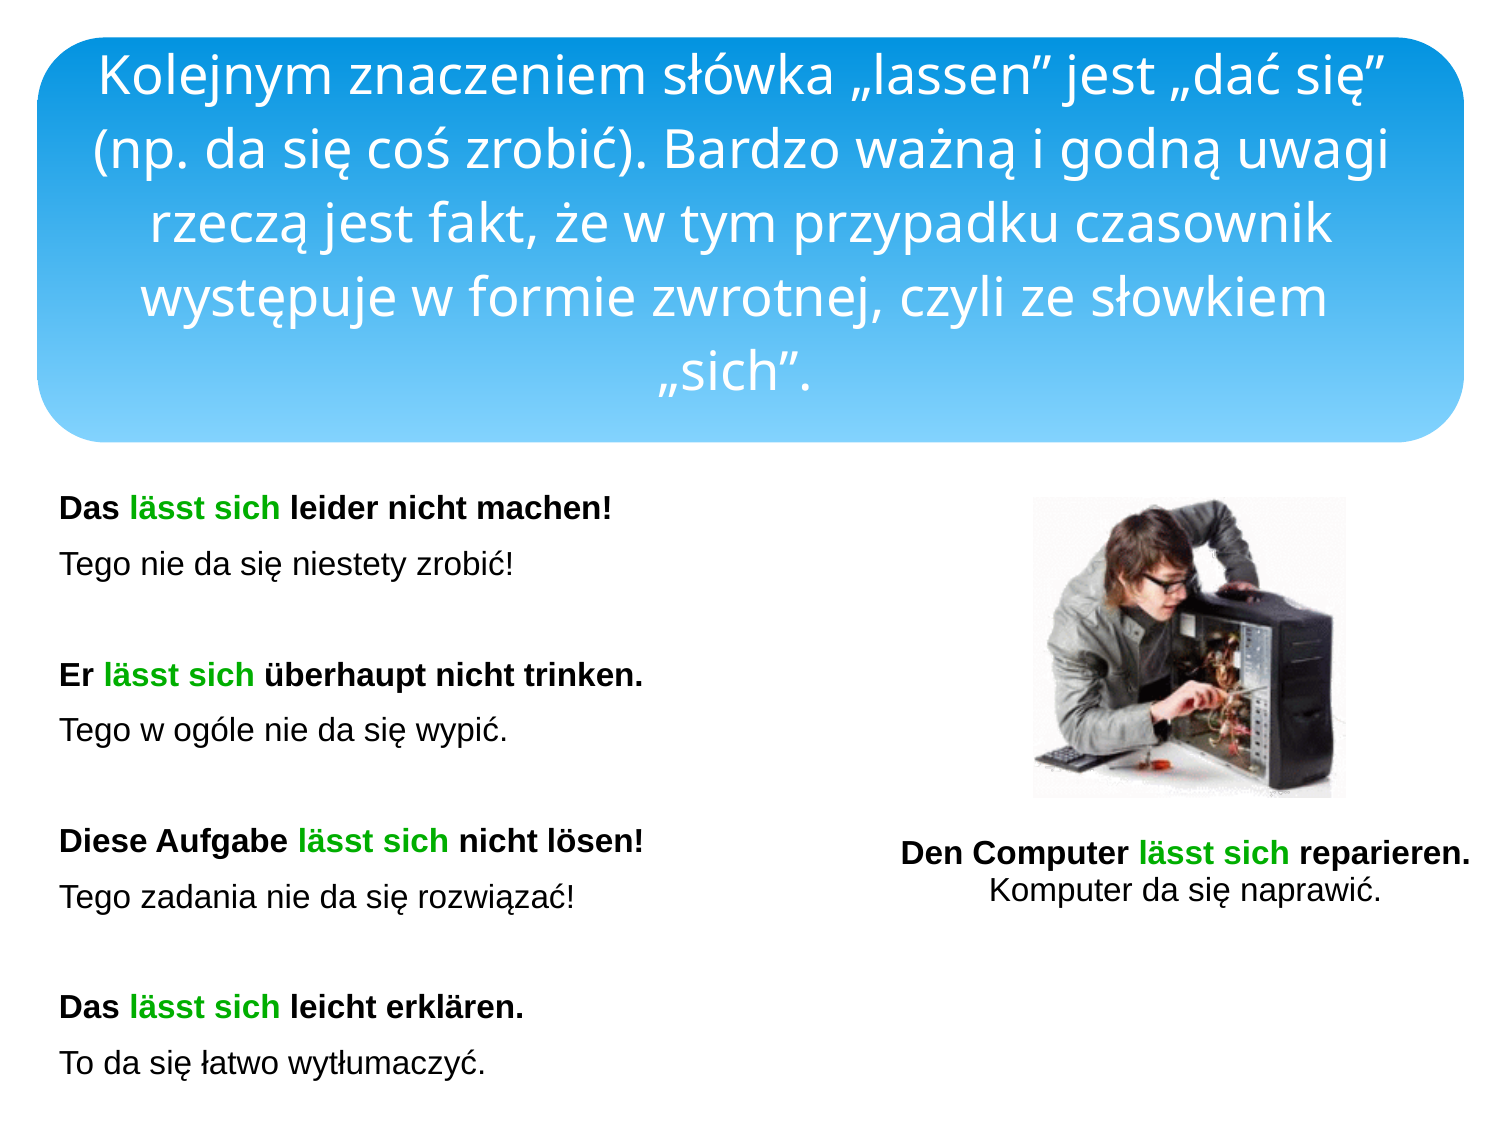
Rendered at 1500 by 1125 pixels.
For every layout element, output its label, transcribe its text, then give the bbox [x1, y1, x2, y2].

subtitle Das lässt sich leider nicht machen! Tego nie da się niestety zrobić! Er lässt sich überhaupt nicht trinken. Tego w ogóle nie da się wypić. Diese Aufgabe lässt sich nicht lösen! Tego zadania nie da się rozwiązać! Das lässt sich leicht erklären. To da się łatwo wytłumaczyć. [59, 472, 1275, 1125]
title Kolejnym znaczeniem słówka „lassen” jest „dać się” (np. da się coś zrobić). Bardzo ważną i godną uwagi rzeczą jest fakt, że w tym przypadku czasownik występuje w formie zwrotnej, czyli ze słowkiem „sich”. [67, 88, 1418, 354]
picture [1033, 497, 1346, 798]
text_box Den Computer lässt sich reparieren. Komputer da się naprawić. [885, 826, 1487, 918]
